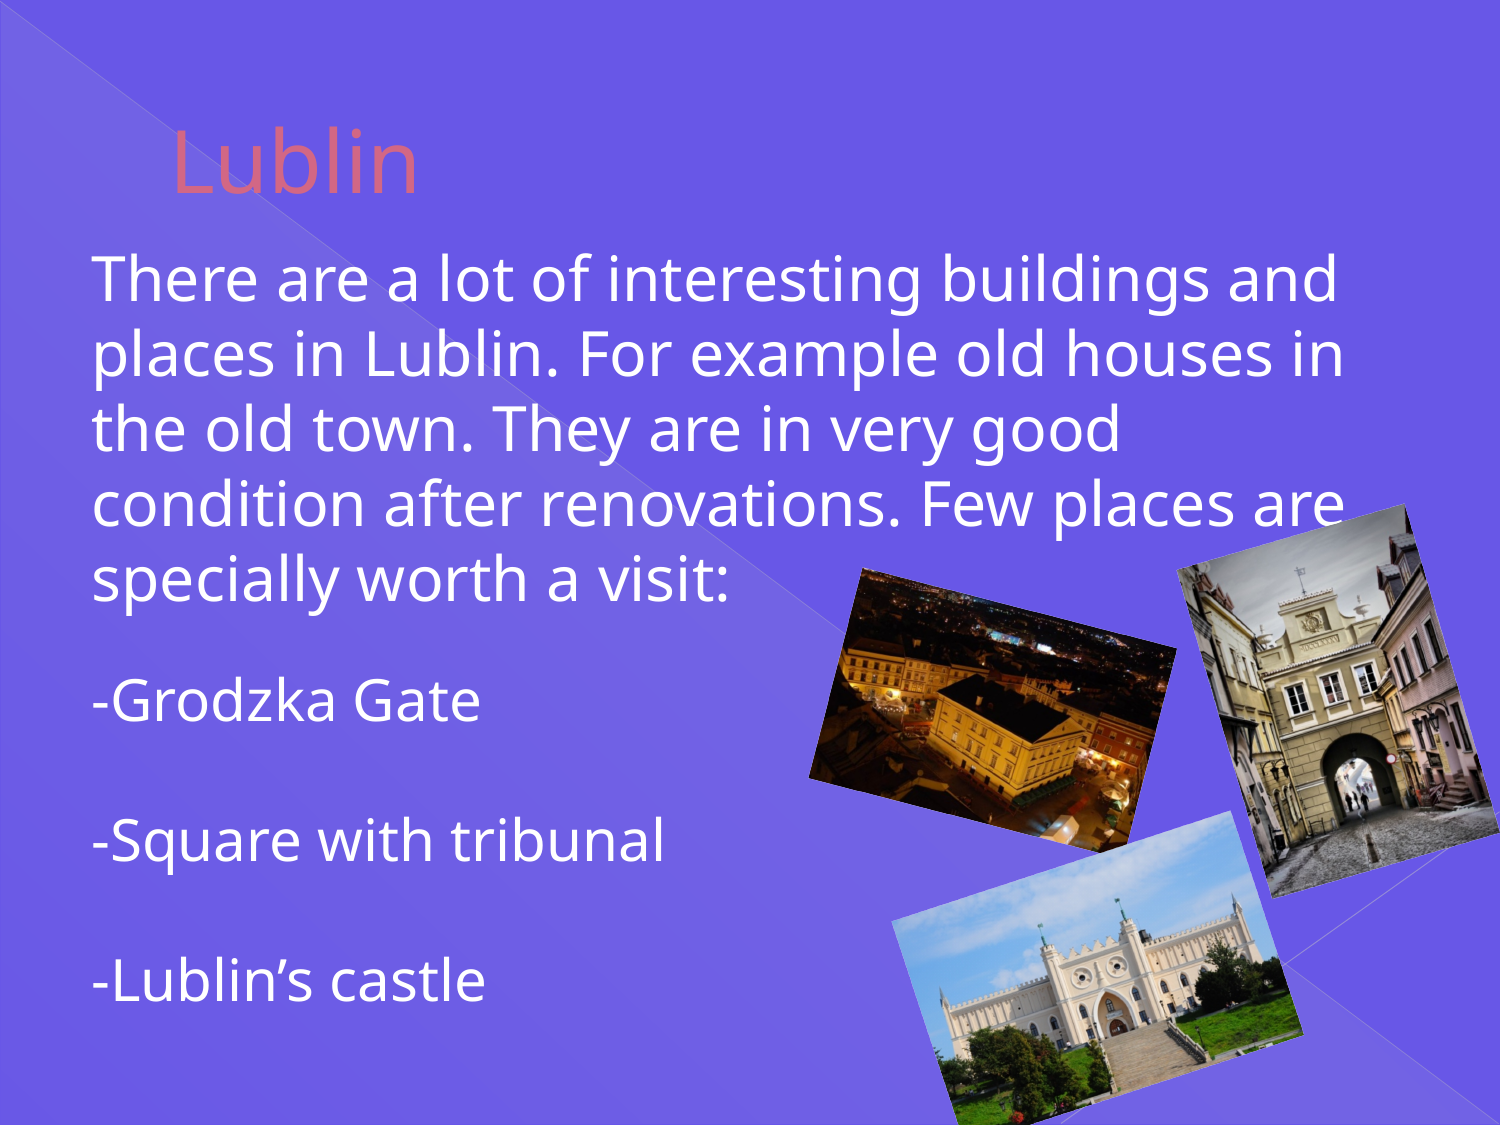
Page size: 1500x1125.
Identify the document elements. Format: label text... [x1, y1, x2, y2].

list There are a lot of interesting buildings and places in Lublin. For example old houses in the old town. They are in very good condition after renovations. Few places are specially worth a visit: [76, 231, 1414, 628]
picture [808, 567, 1304, 1125]
picture [1176, 503, 1500, 899]
text_box -Grodzka Gate -Square with tribunal -Lublin’s castle [76, 586, 727, 1021]
title Lublin [75, 43, 1425, 274]
